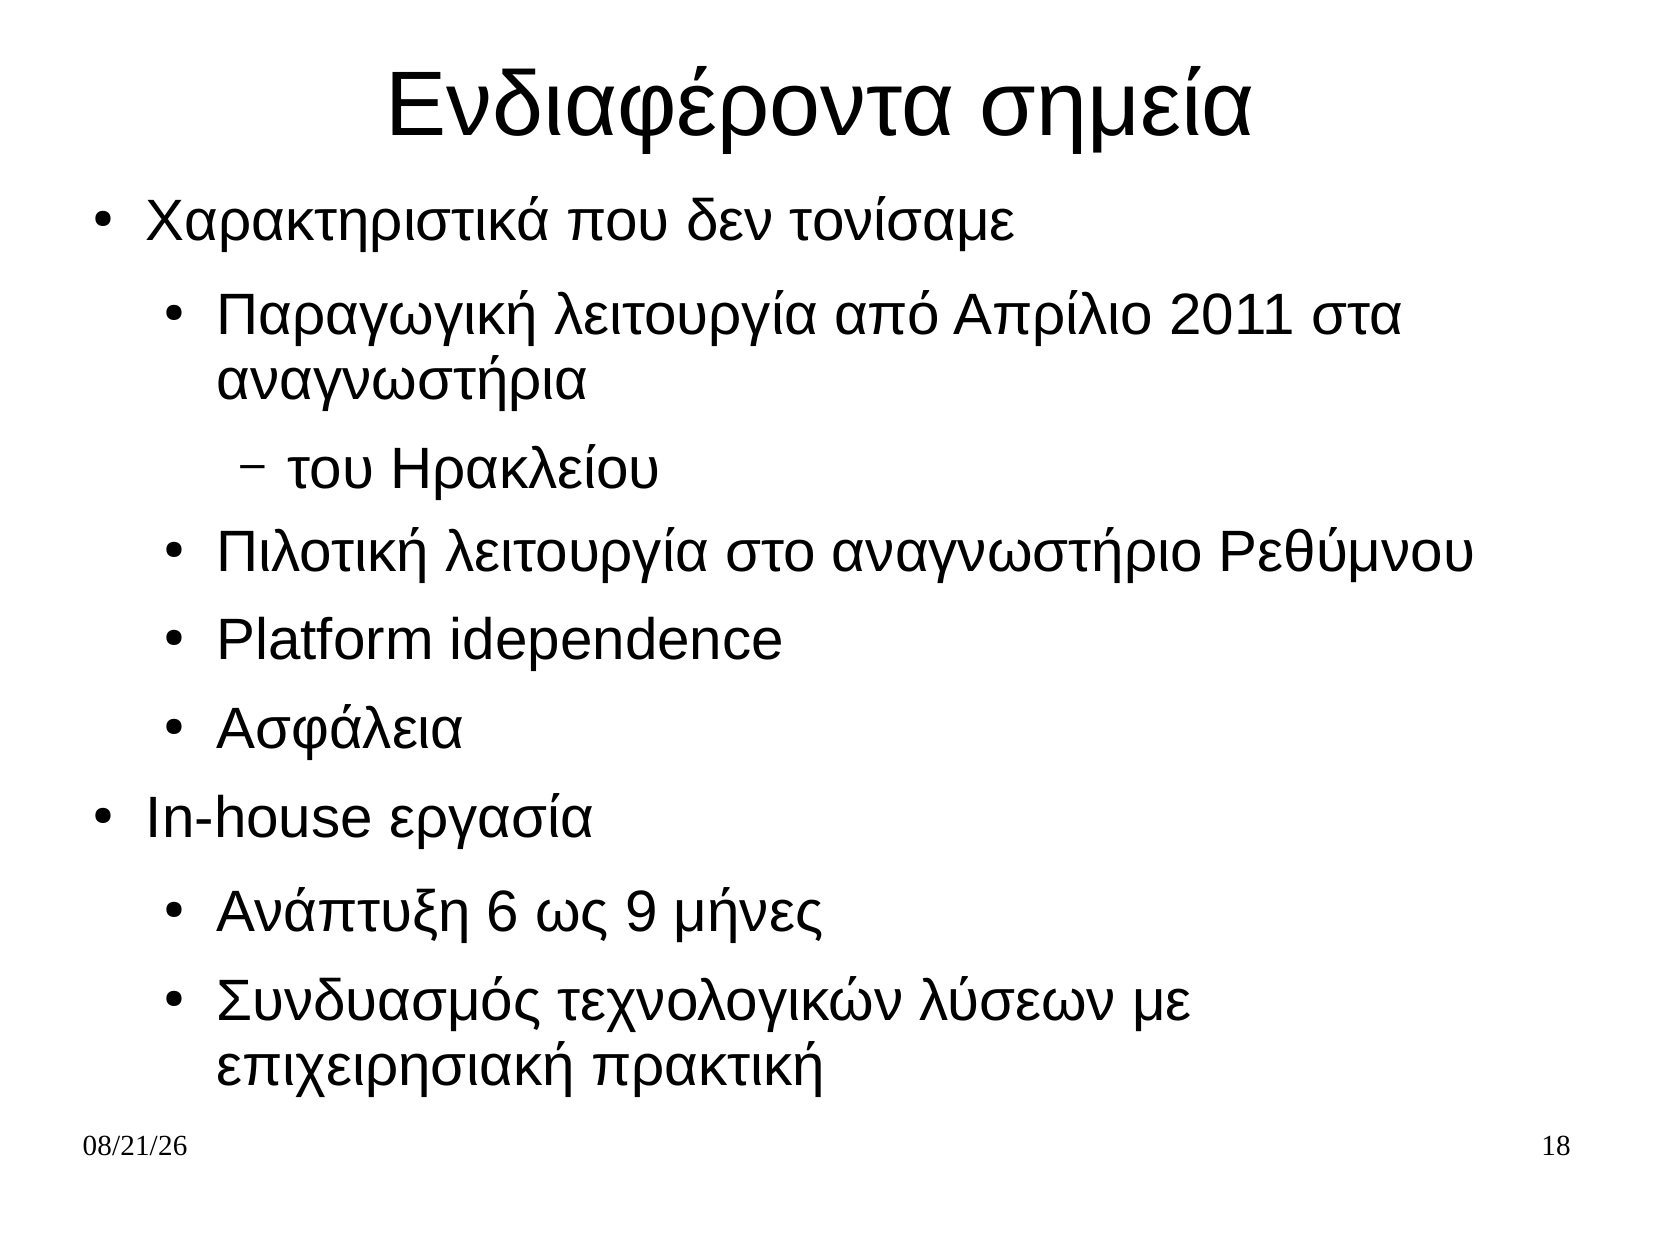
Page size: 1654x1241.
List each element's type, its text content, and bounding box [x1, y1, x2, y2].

title Ενδιαφέροντα σημεία [76, 7, 1565, 200]
list Χαρακτηριστικά που δεν τονίσαμε Παραγωγική λειτουργία από Απρίλιο 2011 στα αναγνωστήρια του Ηρακλείου Πιλοτική λειτουργία στο αναγνωστήριο Ρεθύμνου Platform idependence Ασφάλεια In-house εργασία Ανάπτυξη 6 ως 9 μήνες Συνδυασμός τεχνολογικών λύσεων με επιχειρησιακή πρακτική [75, 187, 1564, 1210]
